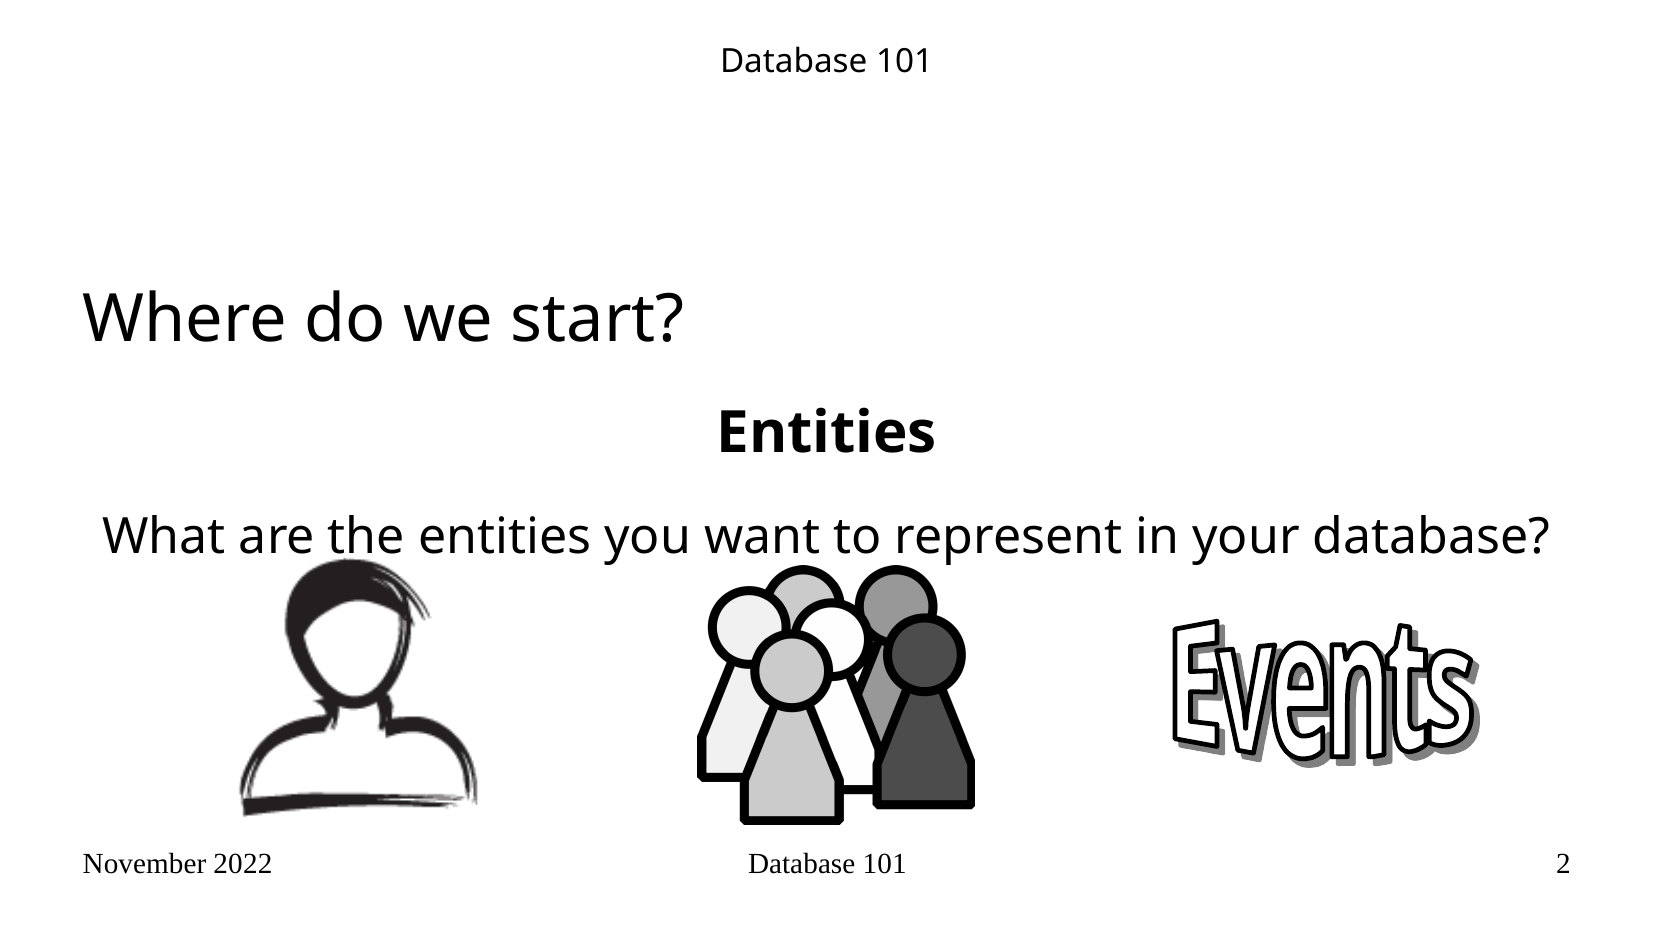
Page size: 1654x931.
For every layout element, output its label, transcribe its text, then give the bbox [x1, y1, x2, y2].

picture [227, 554, 495, 822]
text_box Events [1331, 642, 1385, 757]
text_box Events [1429, 650, 1472, 746]
text_box Events [1387, 625, 1427, 752]
list Where do we start? Entities What are the entities you want to represent in your database? [82, 270, 1571, 841]
text_box Events [1174, 621, 1218, 747]
text_box Events [1216, 645, 1275, 754]
title Database 101 [82, 37, 1571, 193]
text_box Events [1273, 642, 1326, 759]
picture [697, 565, 975, 826]
